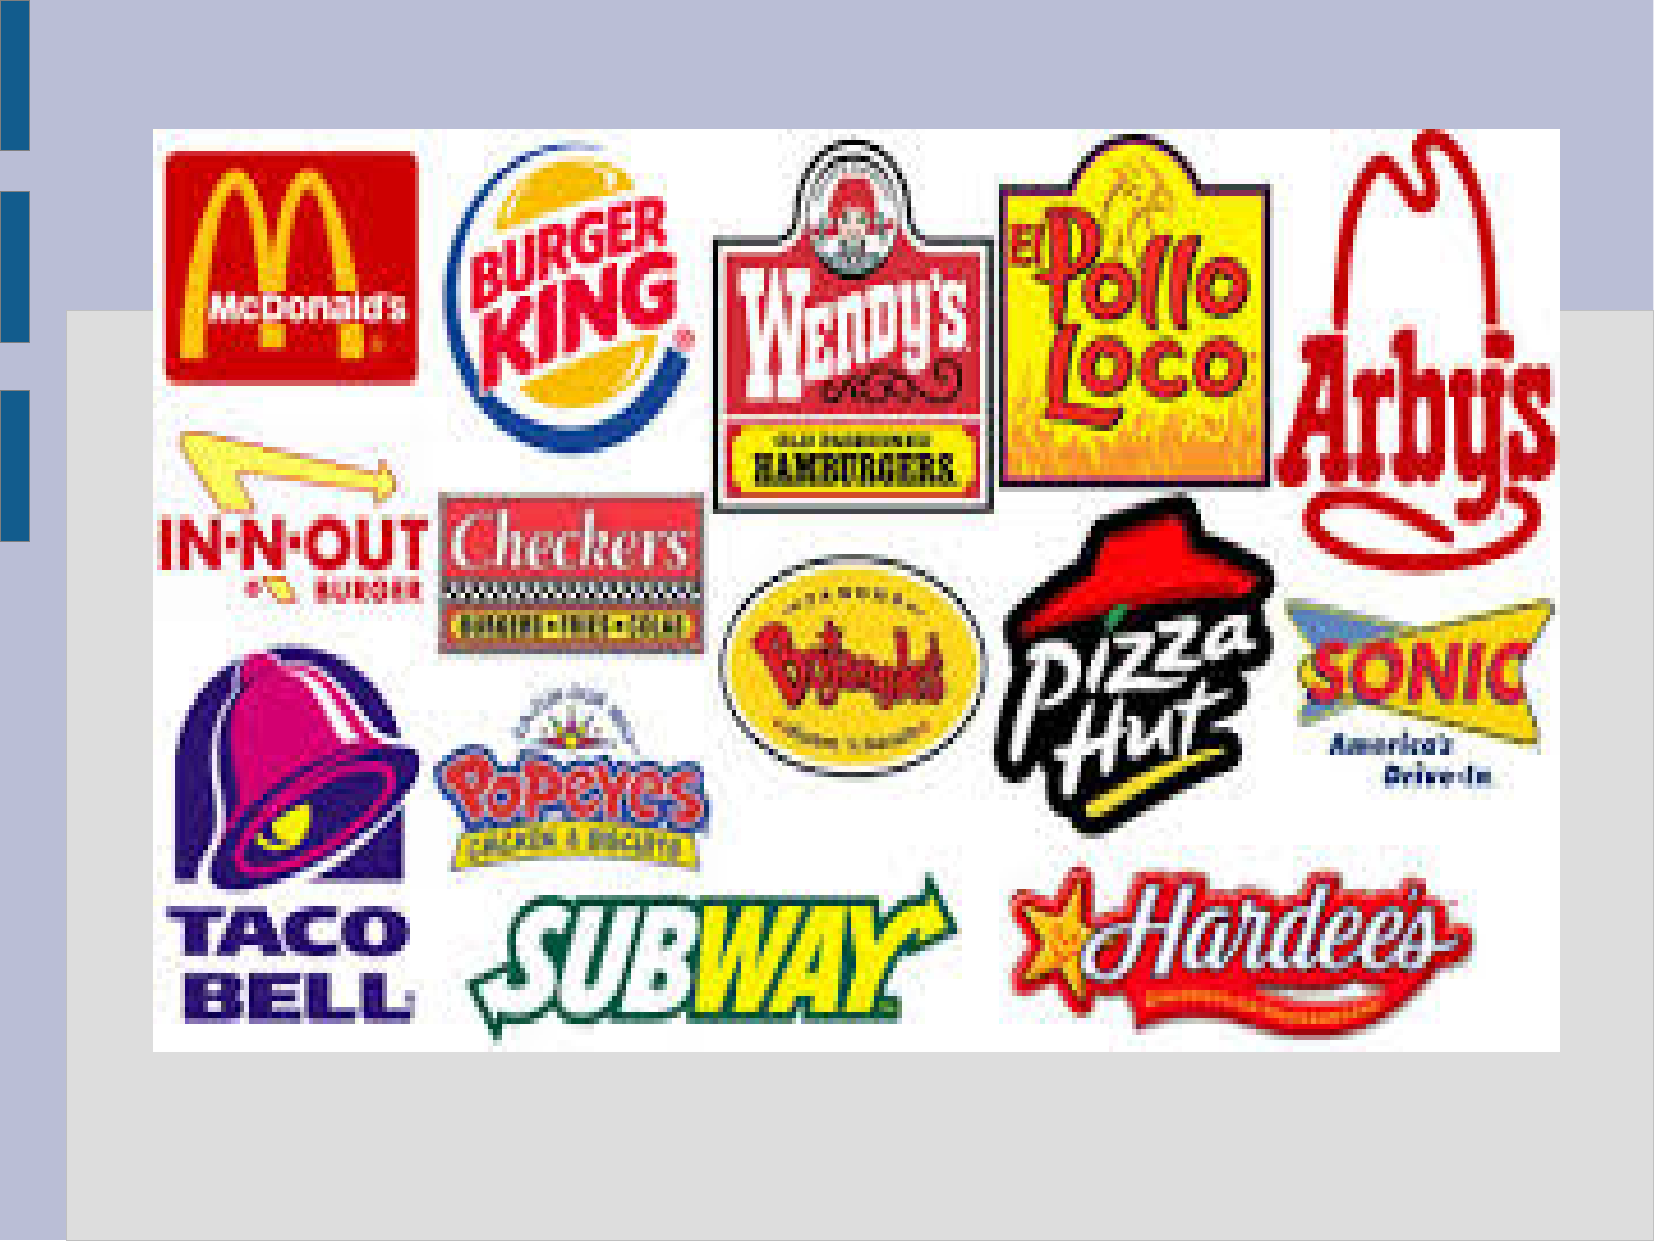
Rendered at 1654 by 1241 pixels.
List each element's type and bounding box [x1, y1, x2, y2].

picture [153, 129, 1560, 1052]
